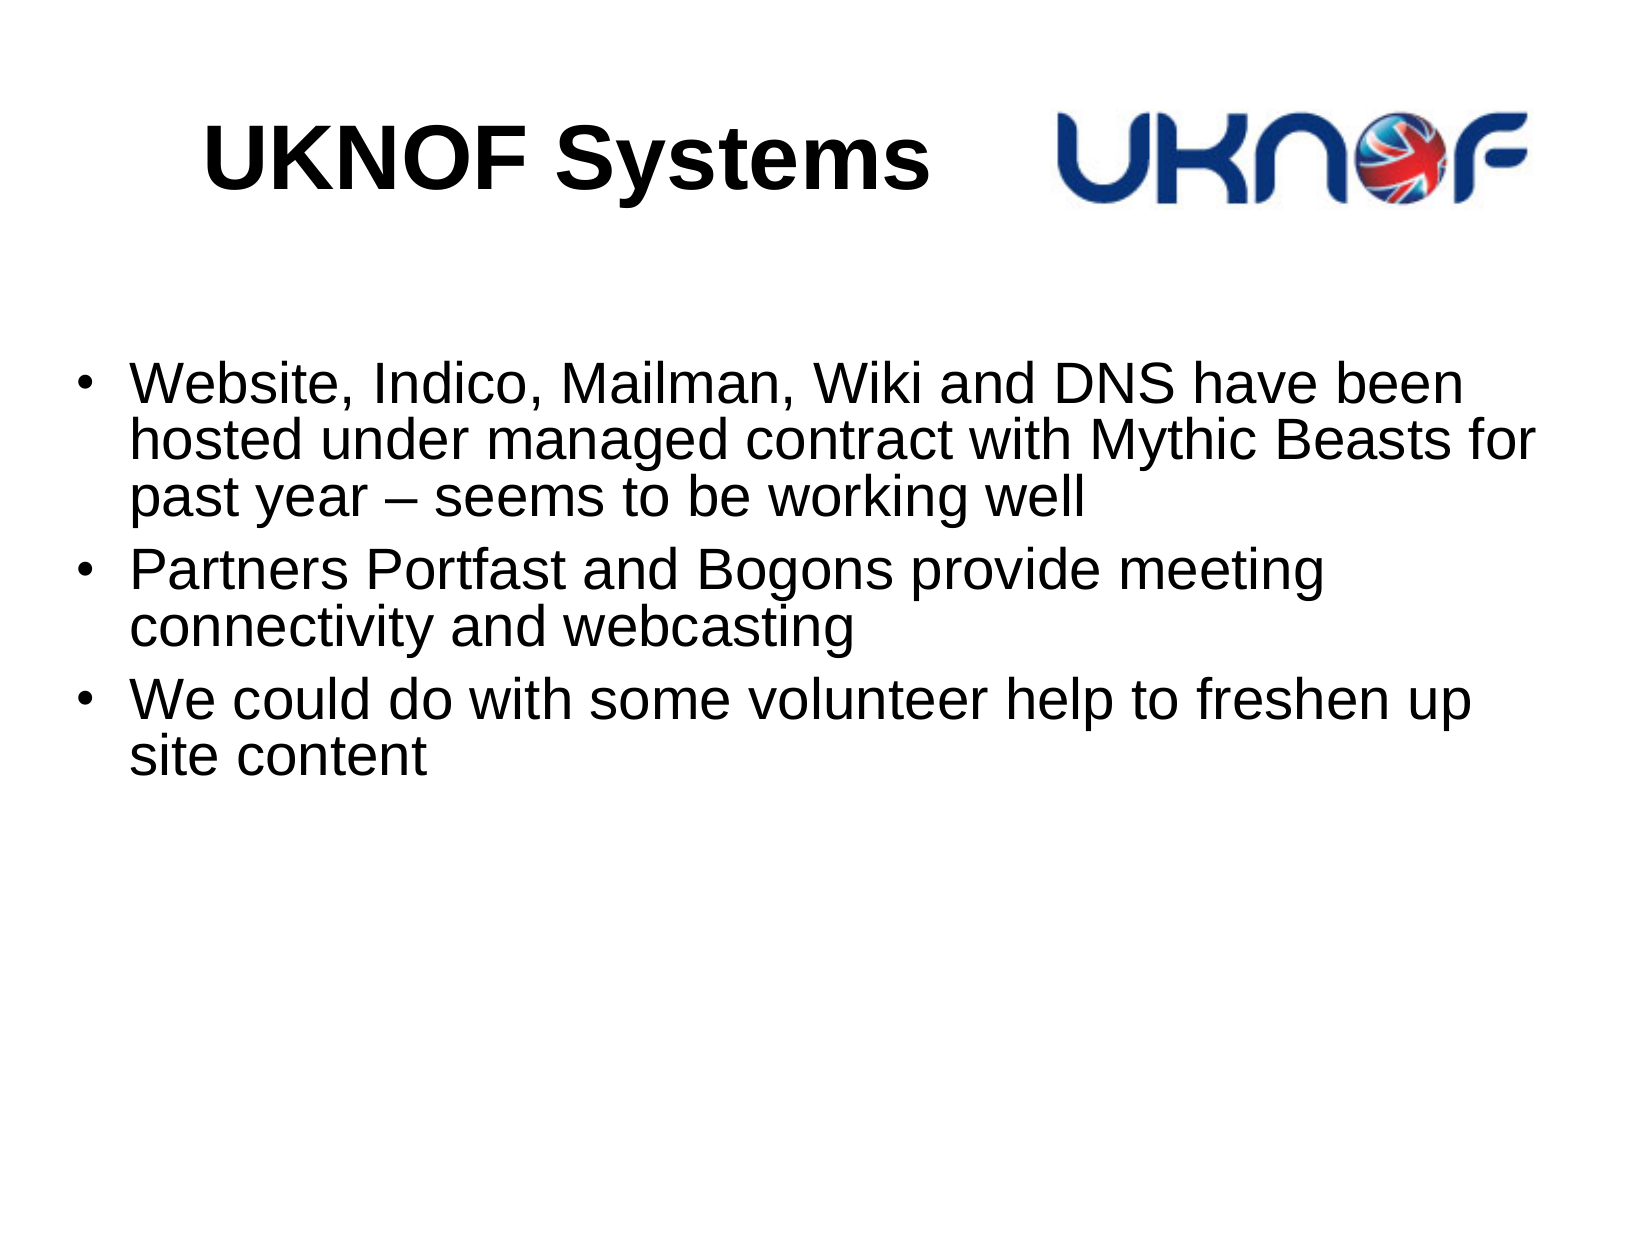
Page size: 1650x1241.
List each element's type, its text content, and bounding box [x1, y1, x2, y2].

picture [1050, 93, 1536, 225]
list Website, Indico, Mailman, Wiki and DNS have been hosted under managed contract with Mythic Beasts for past year – seems to be working well Partners Portfast and Bogons provide meeting connectivity and webcasting We could do with some volunteer help to freshen up site content [75, 358, 1576, 1078]
title UKNOF Systems [123, 37, 1013, 279]
